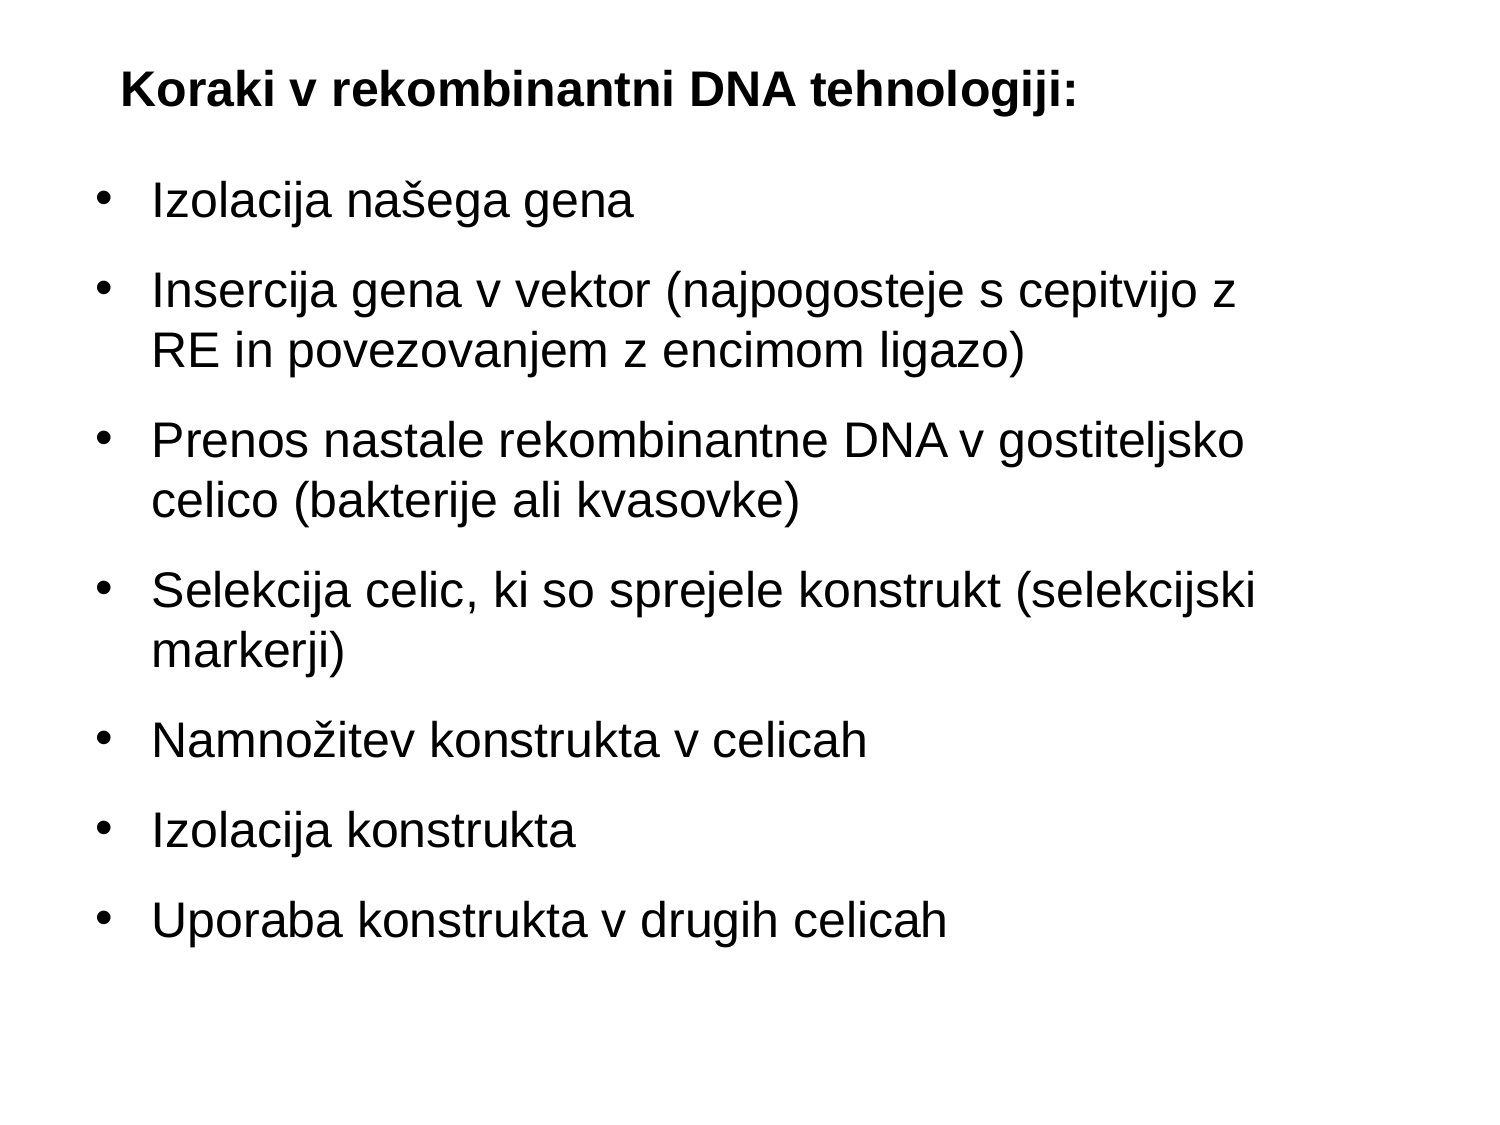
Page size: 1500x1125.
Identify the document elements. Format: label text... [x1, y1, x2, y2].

text_box Izolacija našega gena Insercija gena v vektor (najpogosteje s cepitvijo z RE in povezovanjem z encimom ligazo) Prenos nastale rekombinantne DNA v gostiteljsko celico (bakterije ali kvasovke) Selekcija celic, ki so sprejele konstrukt (selekcijski markerji) Namnožitev konstrukta v celicah Izolacija konstrukta Uporaba konstrukta v drugih celicah [80, 99, 1290, 1125]
text_box Koraki v rekombinantni DNA tehnologiji: [105, 49, 1096, 125]
